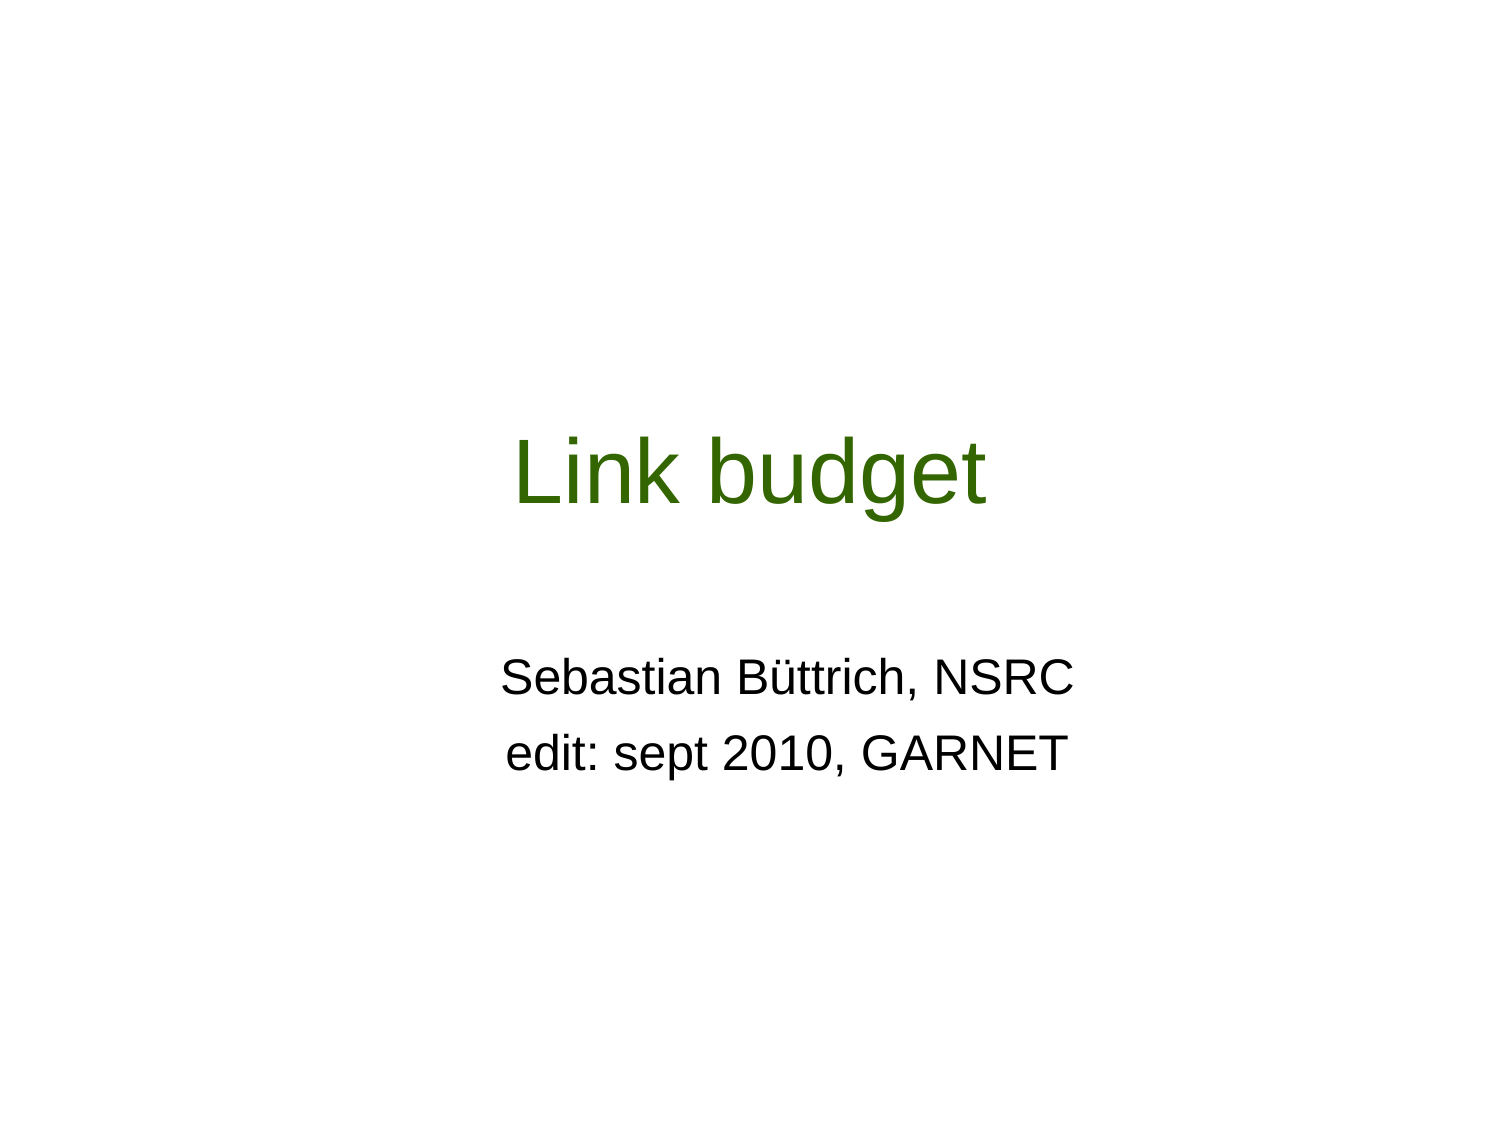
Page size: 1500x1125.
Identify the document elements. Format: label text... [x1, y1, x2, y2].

subtitle Sebastian Büttrich, NSRC edit: sept 2010, GARNET [225, 637, 1276, 925]
title Link budget [112, 375, 1388, 563]
